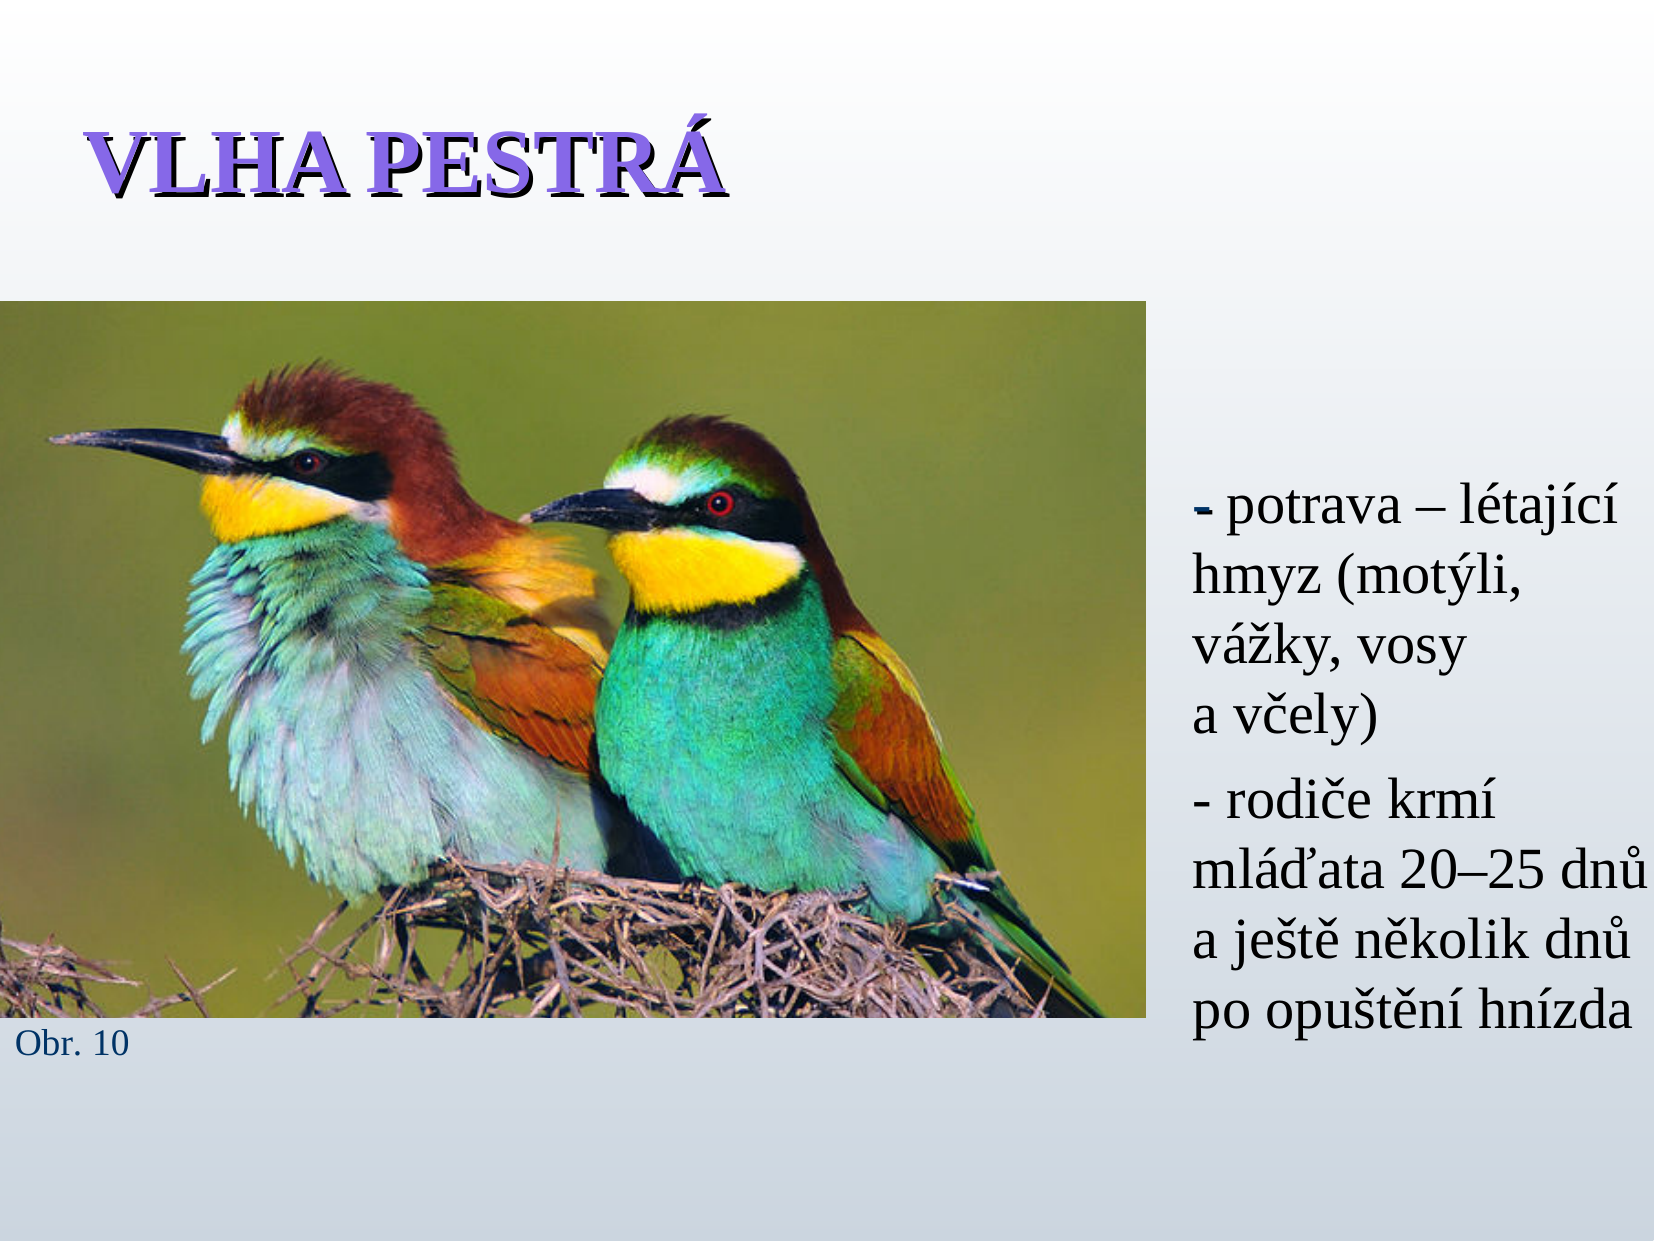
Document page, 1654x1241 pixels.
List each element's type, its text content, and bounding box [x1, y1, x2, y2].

title VLHA PESTRÁ [82, 49, 1571, 257]
picture [0, 301, 1146, 1018]
text_box Obr. 10 [0, 1009, 189, 1071]
text_box - potrava – létající hmyz (motýli, vážky, vosy a včely) - rodiče krmí mláďata 20–25 dnů a ještě několik dnů po opuštění hnízda [1192, 454, 1654, 1047]
